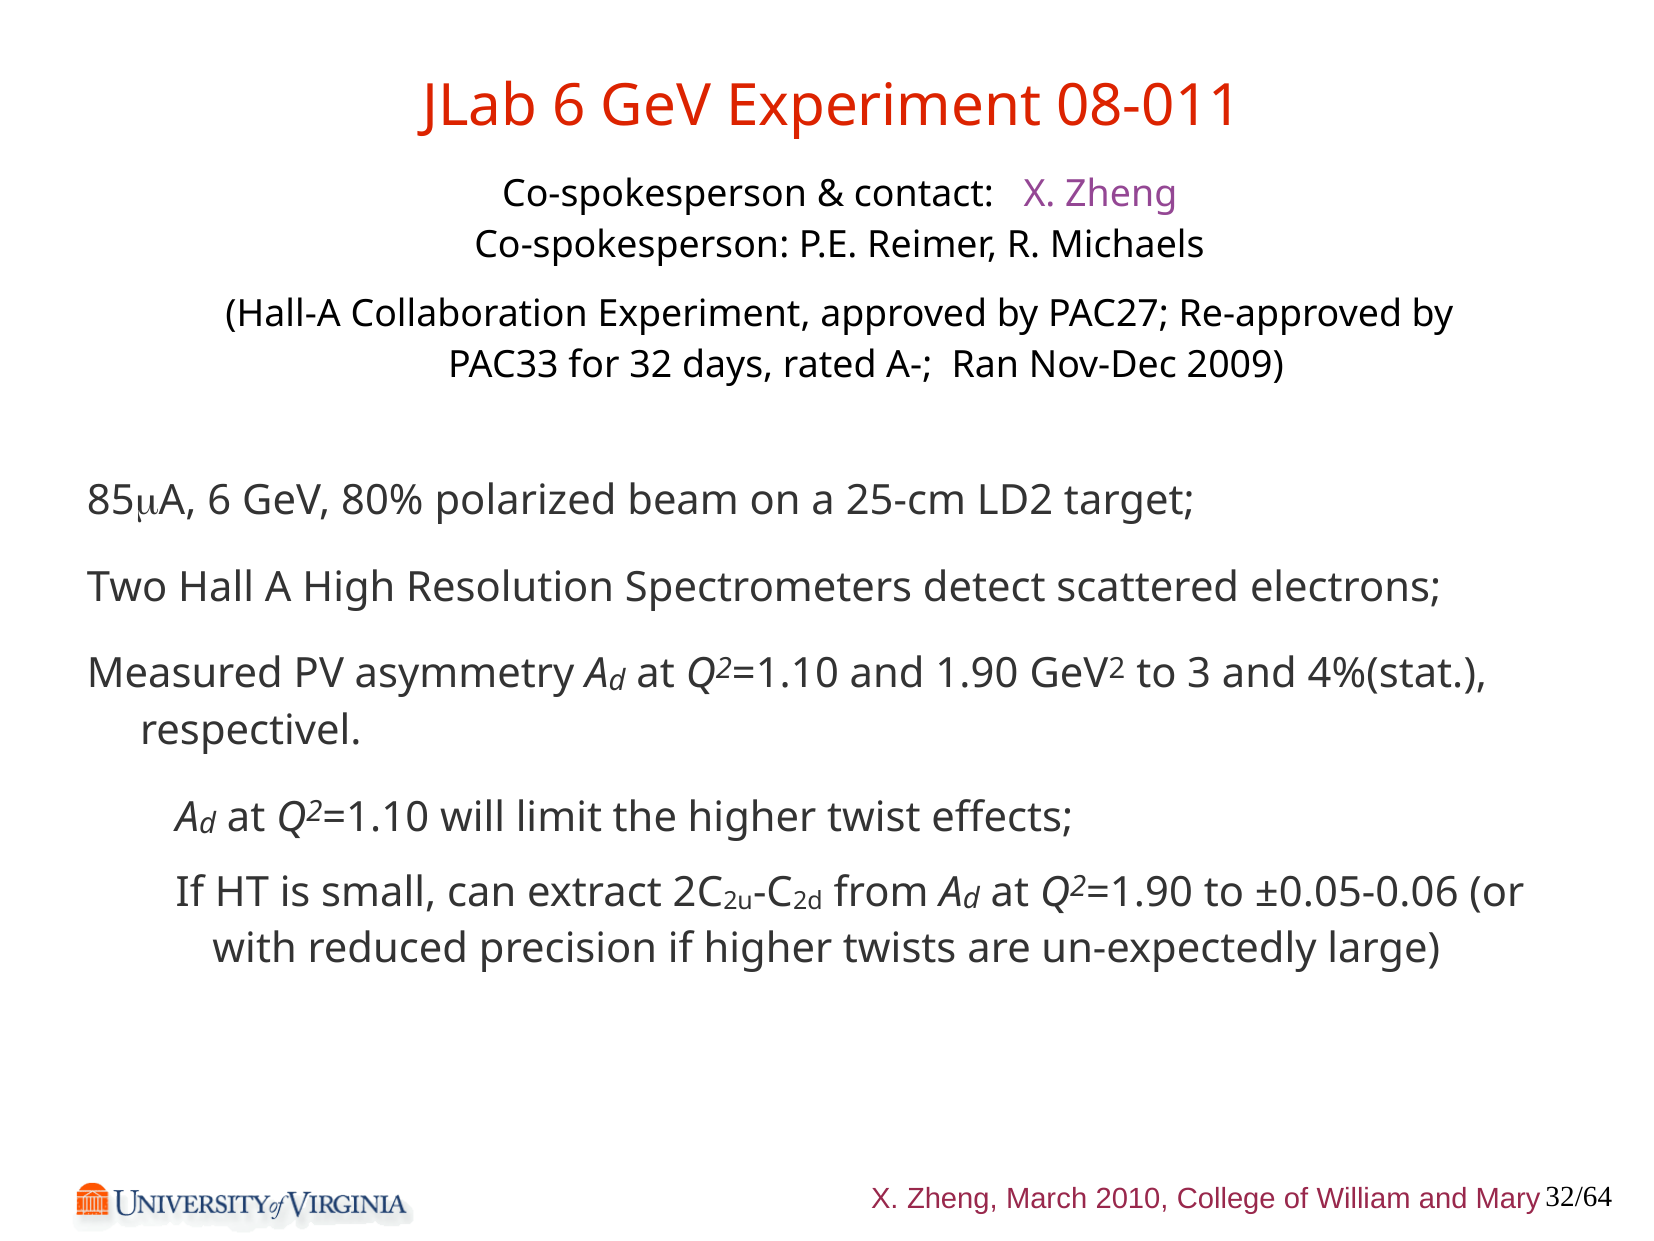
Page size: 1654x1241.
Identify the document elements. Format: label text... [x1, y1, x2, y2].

picture [53, 1165, 427, 1241]
list Co-spokesperson & contact: X. Zheng Co-spokesperson: P.E. Reimer, R. Michaels (Hall-A Collaboration Experiment, approved by PAC27; Re-approved by PAC33 for 32 days, rated A-; Ran Nov-Dec 2009) [150, 166, 1512, 408]
title JLab 6 GeV Experiment 08-011 [126, 56, 1538, 151]
list 85mA, 6 GeV, 80% polarized beam on a 25-cm LD2 target; Two Hall A High Resolution Spectrometers detect scattered electrons; Measured PV asymmetry Ad at Q2=1.10 and 1.90 GeV2 to 3 and 4%(stat.), respectivel. Ad at Q2=1.10 will limit the higher twist effects; If HT is small, can extract 2C2u-C2d from Ad at Q2=1.90 to ±0.05-0.06 (or with reduced precision if higher twists are un-expectedly large) [69, 470, 1607, 1042]
